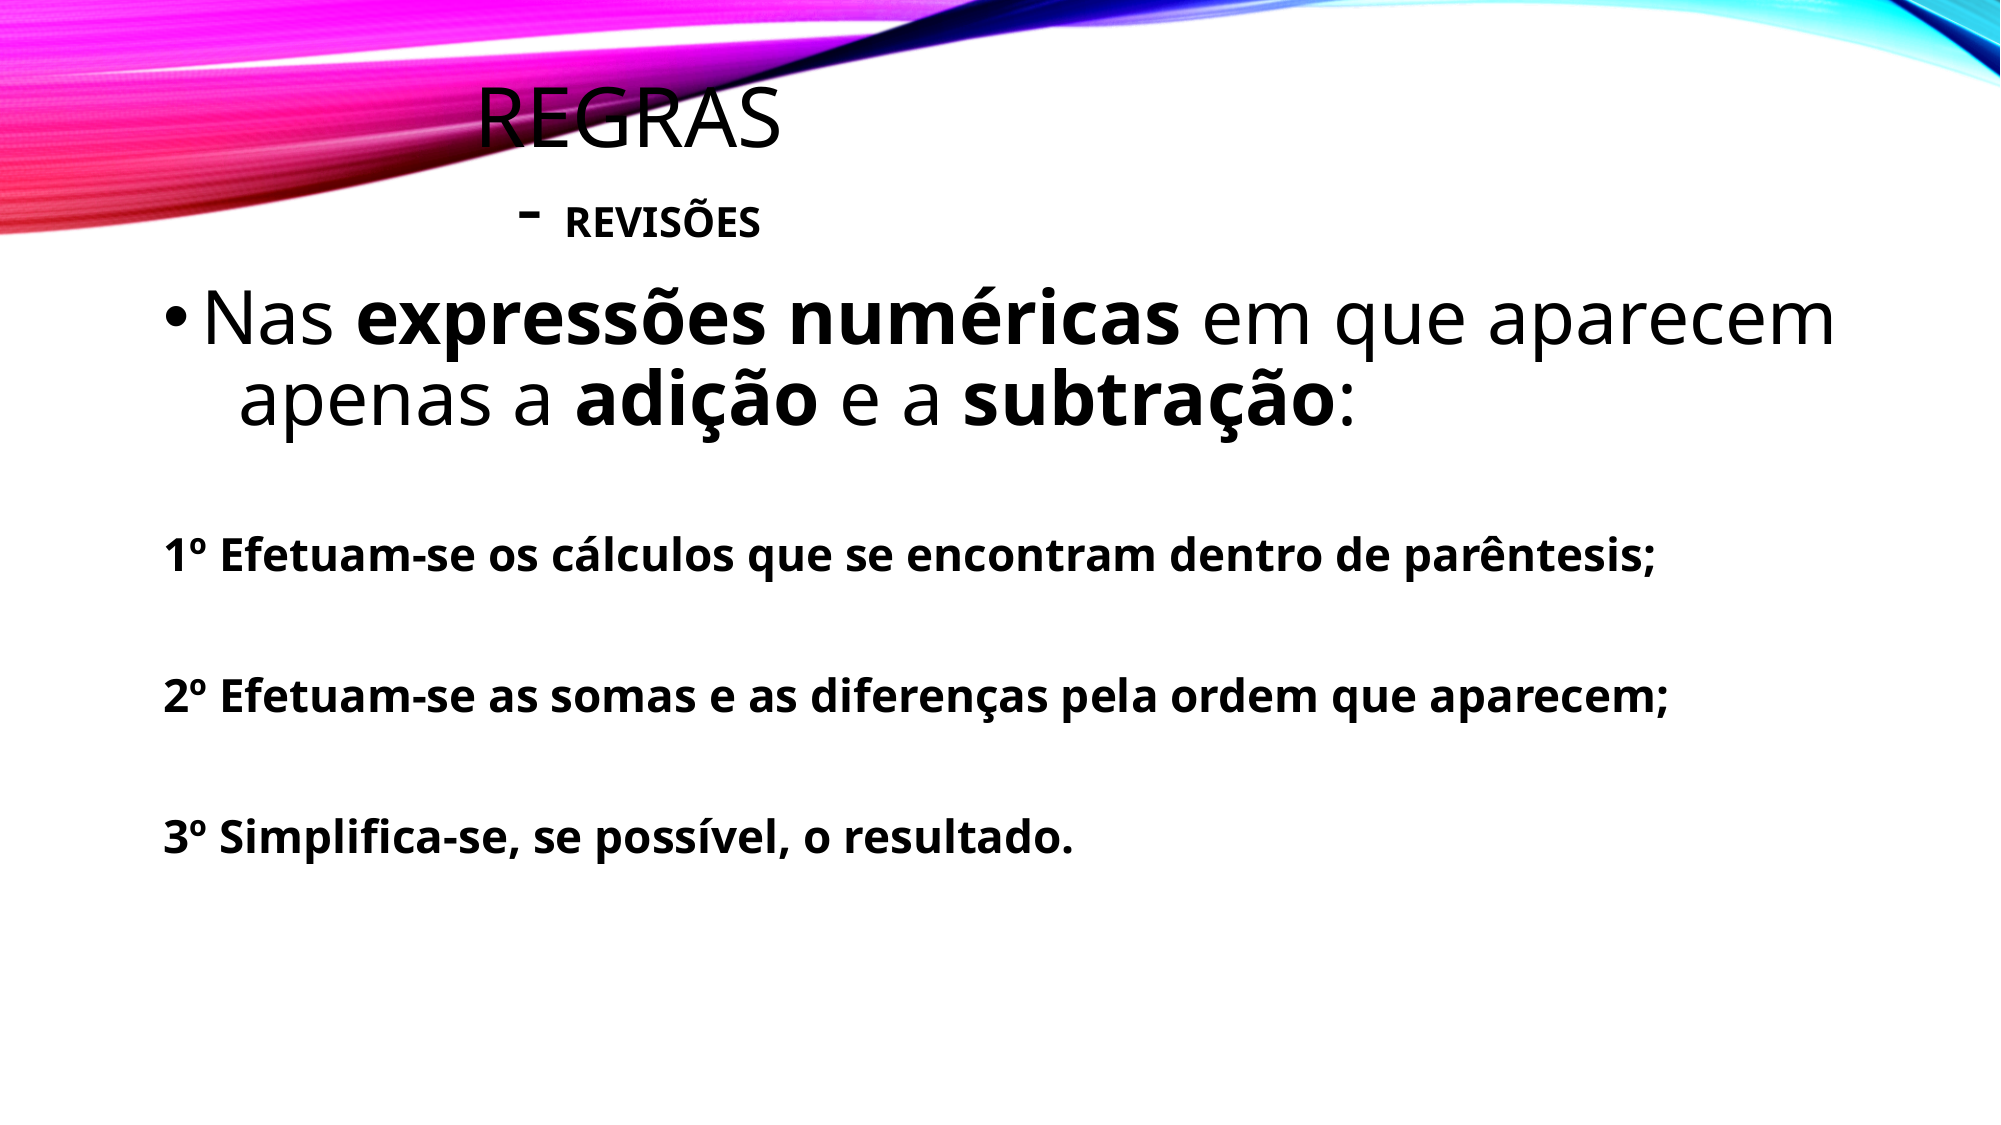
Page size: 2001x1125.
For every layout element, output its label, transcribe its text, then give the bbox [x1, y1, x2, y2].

list Nas expressões numéricas em que aparecem apenas a adição e a subtração: 1º Efetuam-se os cálculos que se encontram dentro de parêntesis; 2º Efetuam-se as somas e as diferenças pela ordem que aparecem; 3º Simplifica-se, se possível, o resultado. [148, 271, 1924, 933]
title REGRAS - Revisões [459, 59, 1872, 271]
